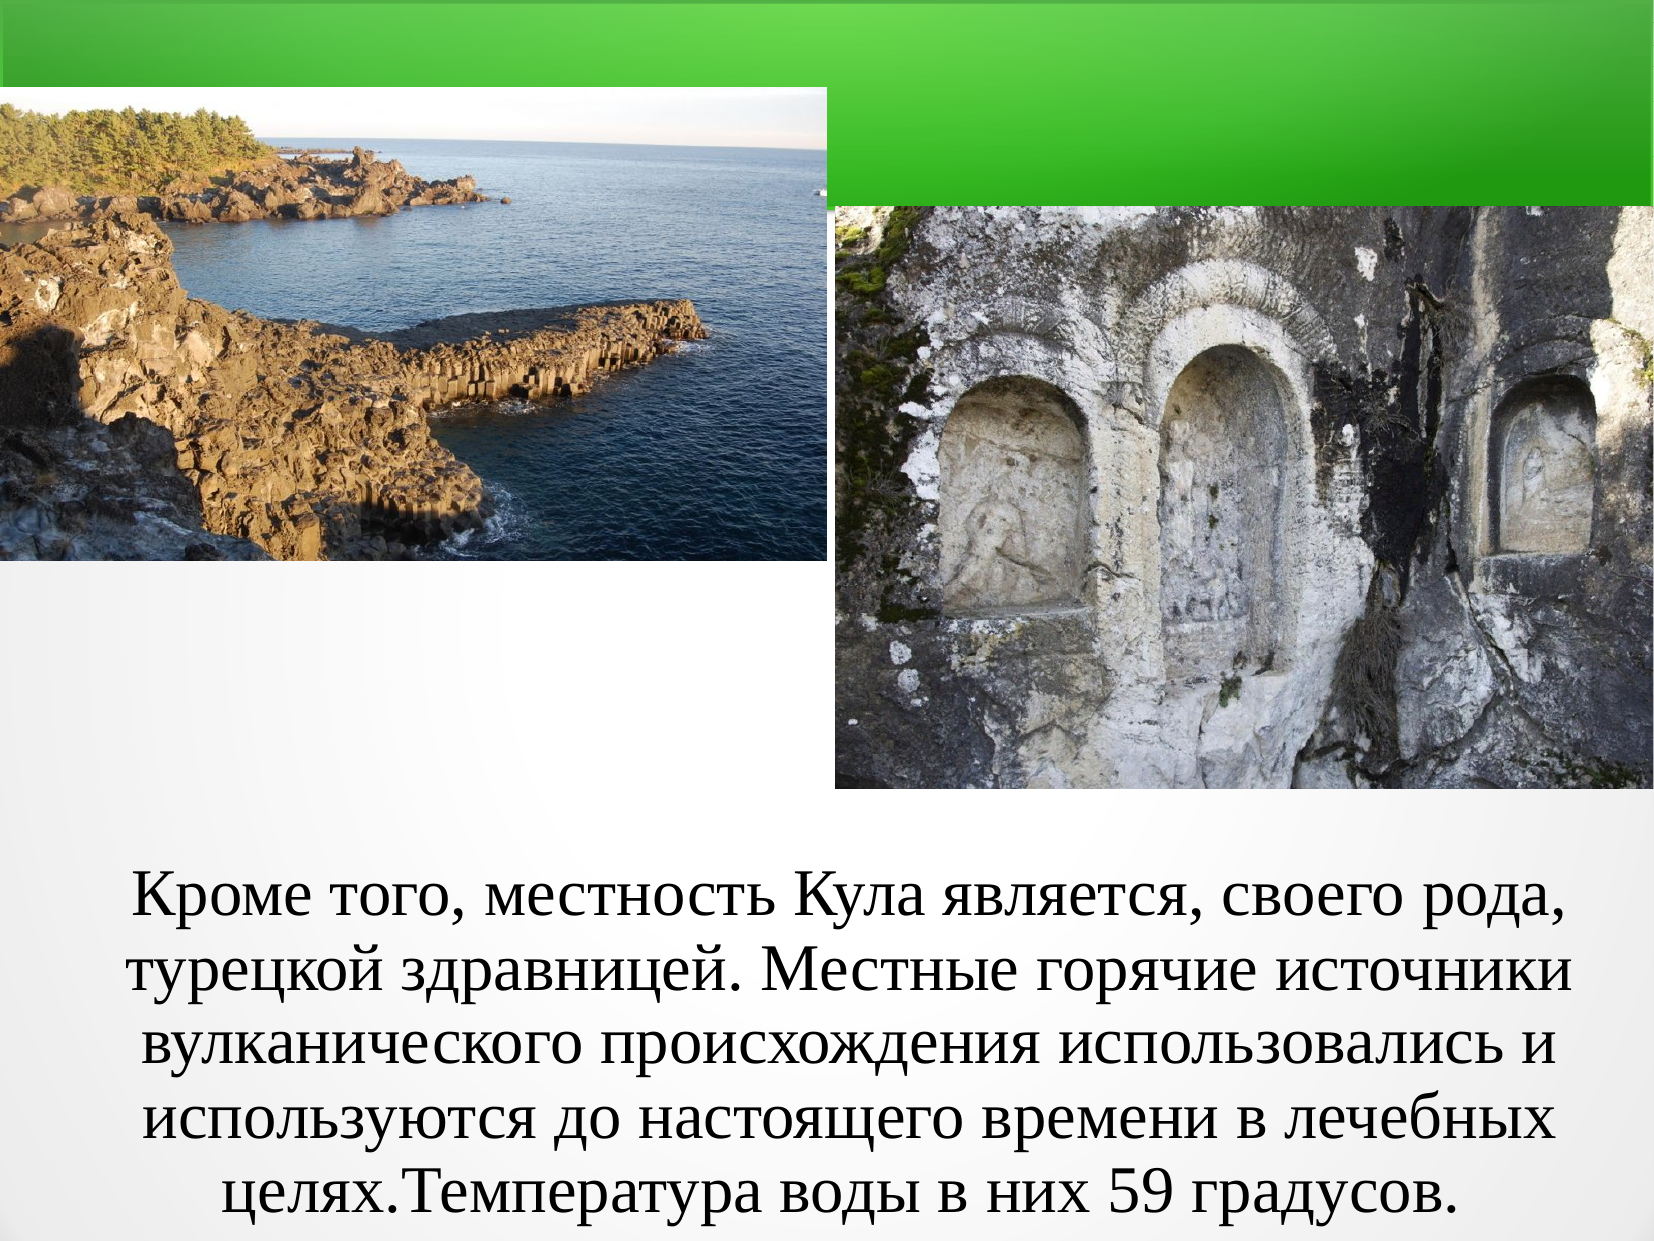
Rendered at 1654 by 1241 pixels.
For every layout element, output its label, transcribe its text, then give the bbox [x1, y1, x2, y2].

picture [0, 87, 827, 562]
picture [835, 206, 1654, 789]
subtitle Кроме того, местность Кула является, своего рода, турецкой здравницей. Местные горячие источники вулканического происхождения использовались и используются до настоящего времени в лечебных целях.Температура воды в них 59 градусов. [106, 856, 1595, 1241]
